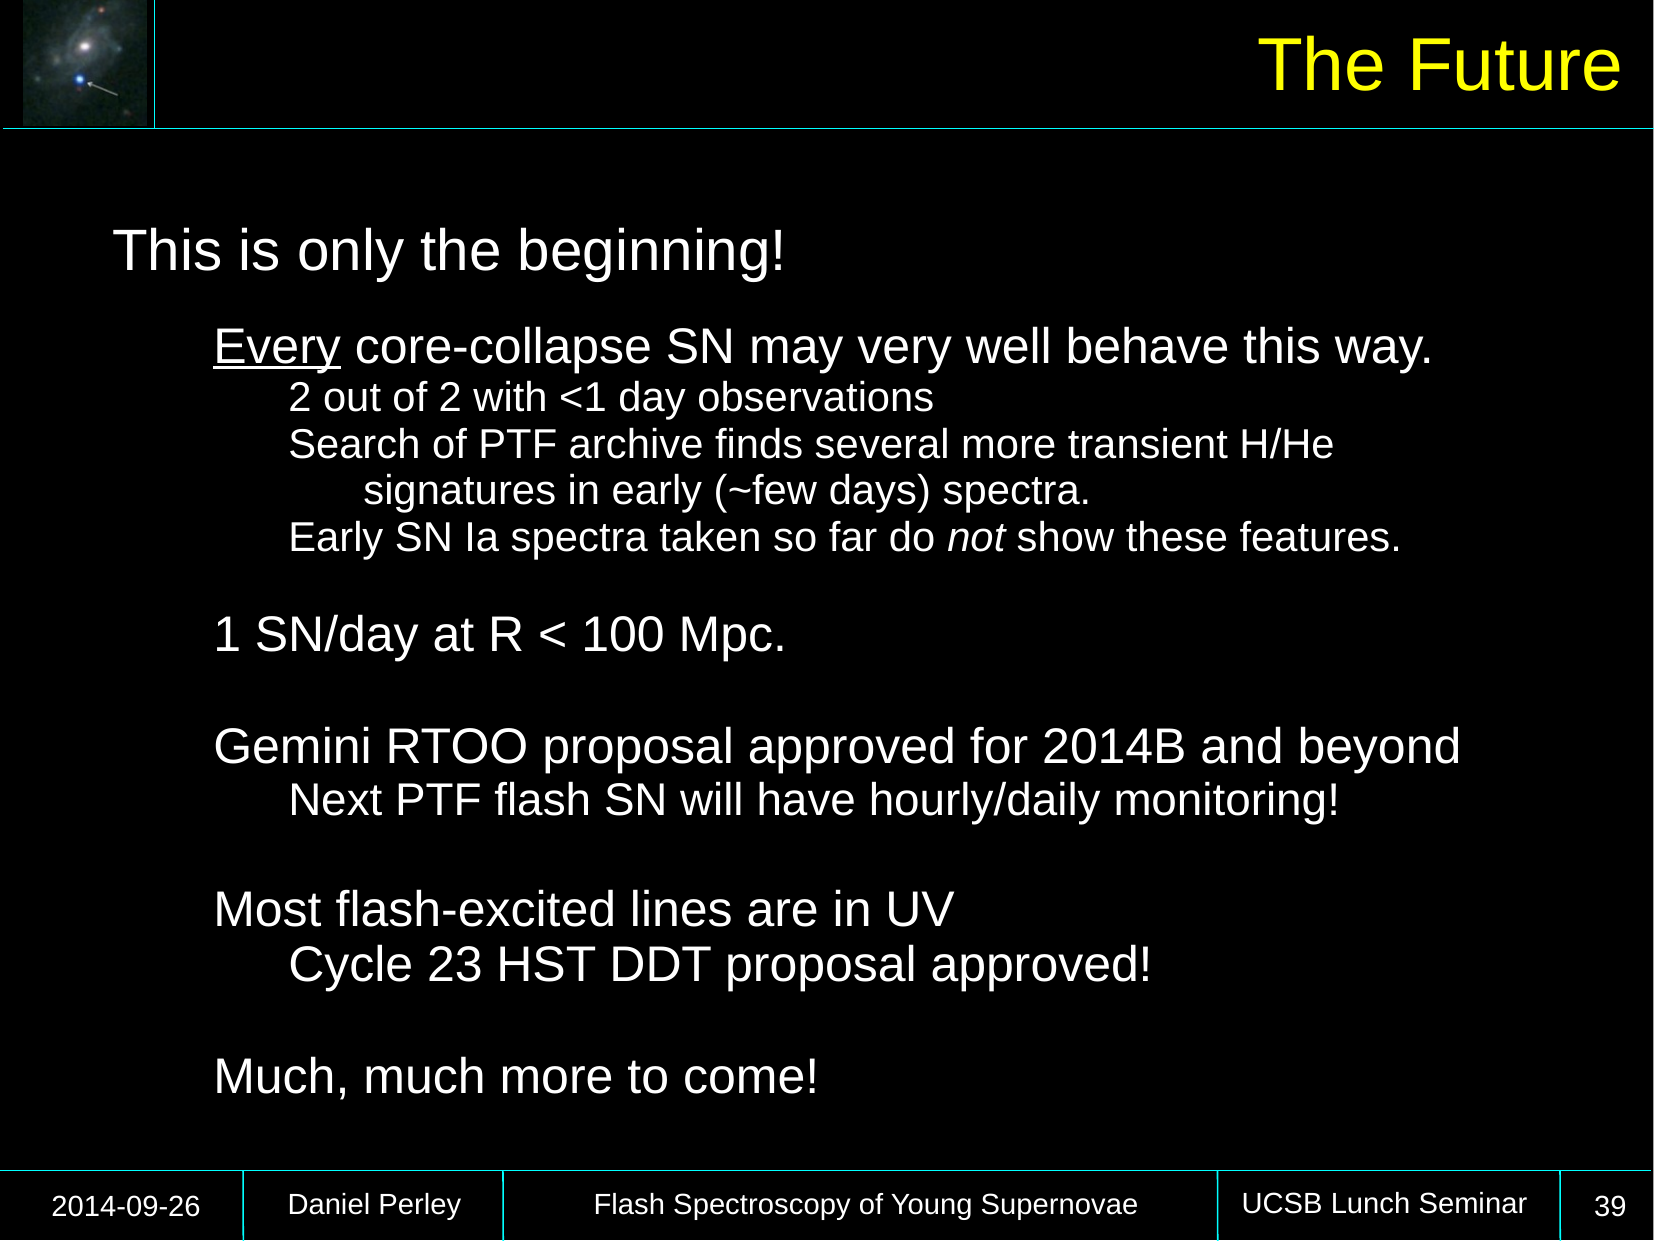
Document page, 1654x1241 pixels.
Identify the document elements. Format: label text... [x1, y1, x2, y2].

text_box This is only the beginning! [94, 207, 995, 294]
picture [23, 0, 147, 126]
text_box Every core-collapse SN may very well behave this way. 2 out of 2 with <1 day observations Search of PTF archive finds several more transient H/He signatures in early (~few days) spectra. Early SN Ia spectra taken so far do not show these features. 1 SN/day at R < 100 Mpc. Gemini RTOO proposal approved for 2014B and beyond Next PTF flash SN will have hourly/daily monitoring! Most flash-excited lines are in UV Cycle 23 HST DDT proposal approved! Much, much more to come! [195, 307, 1501, 1226]
title The Future [187, 21, 1624, 108]
